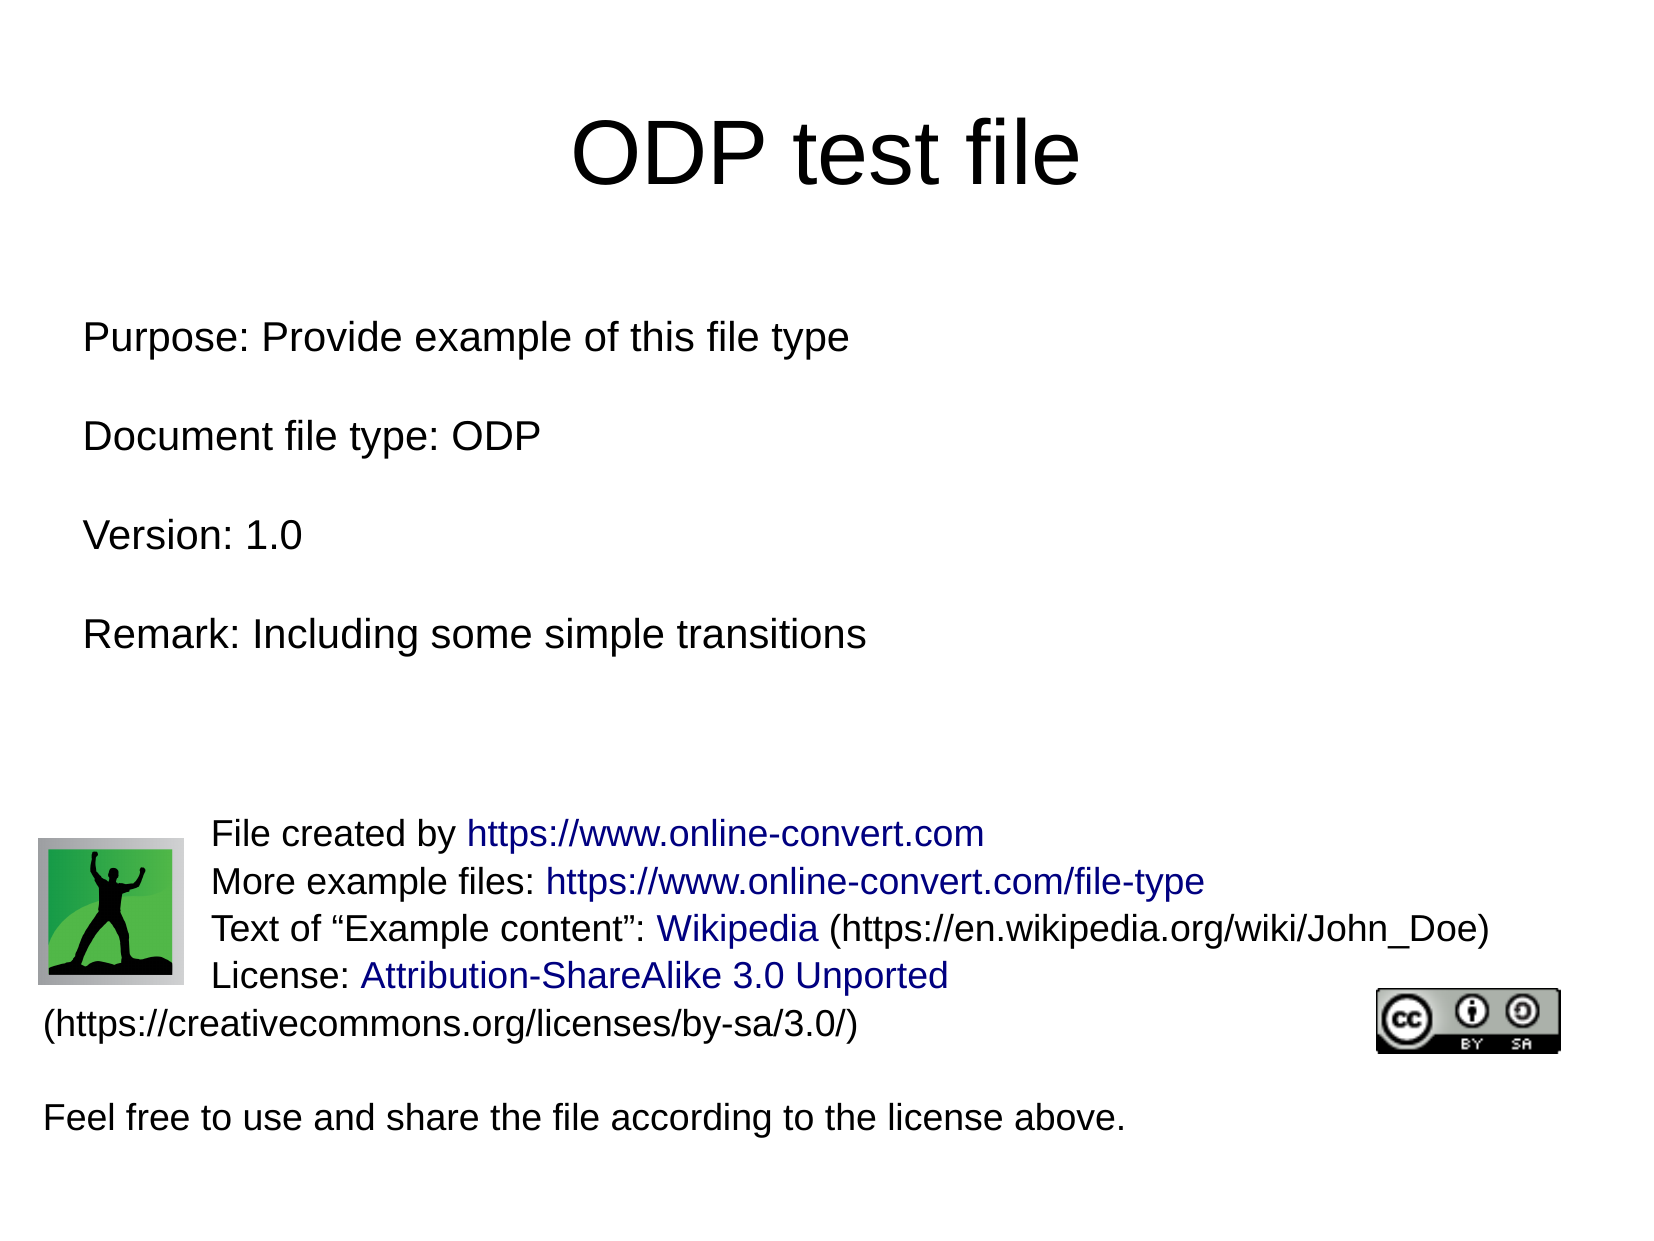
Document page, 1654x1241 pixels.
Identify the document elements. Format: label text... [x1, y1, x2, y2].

title ODP test file [82, 49, 1571, 257]
picture [1376, 988, 1561, 1054]
list Purpose: Provide example of this file type Document file type: ODP Version: 1.0 Remark: Including some simple transitions [82, 290, 1571, 681]
picture [38, 838, 184, 985]
list File created by https://www.online-convert.com More example files: https://www.online-convert.com/file-type Text of “Example content”: Wikipedia (https://en.wikipedia.org/wiki/John_Doe) License: Attribution-ShareAlike 3.0 Unported (https://creativecommons.org/licenses/by-sa/3.0/) Feel free to use and share the file according to the license above. [42, 812, 1592, 1149]
